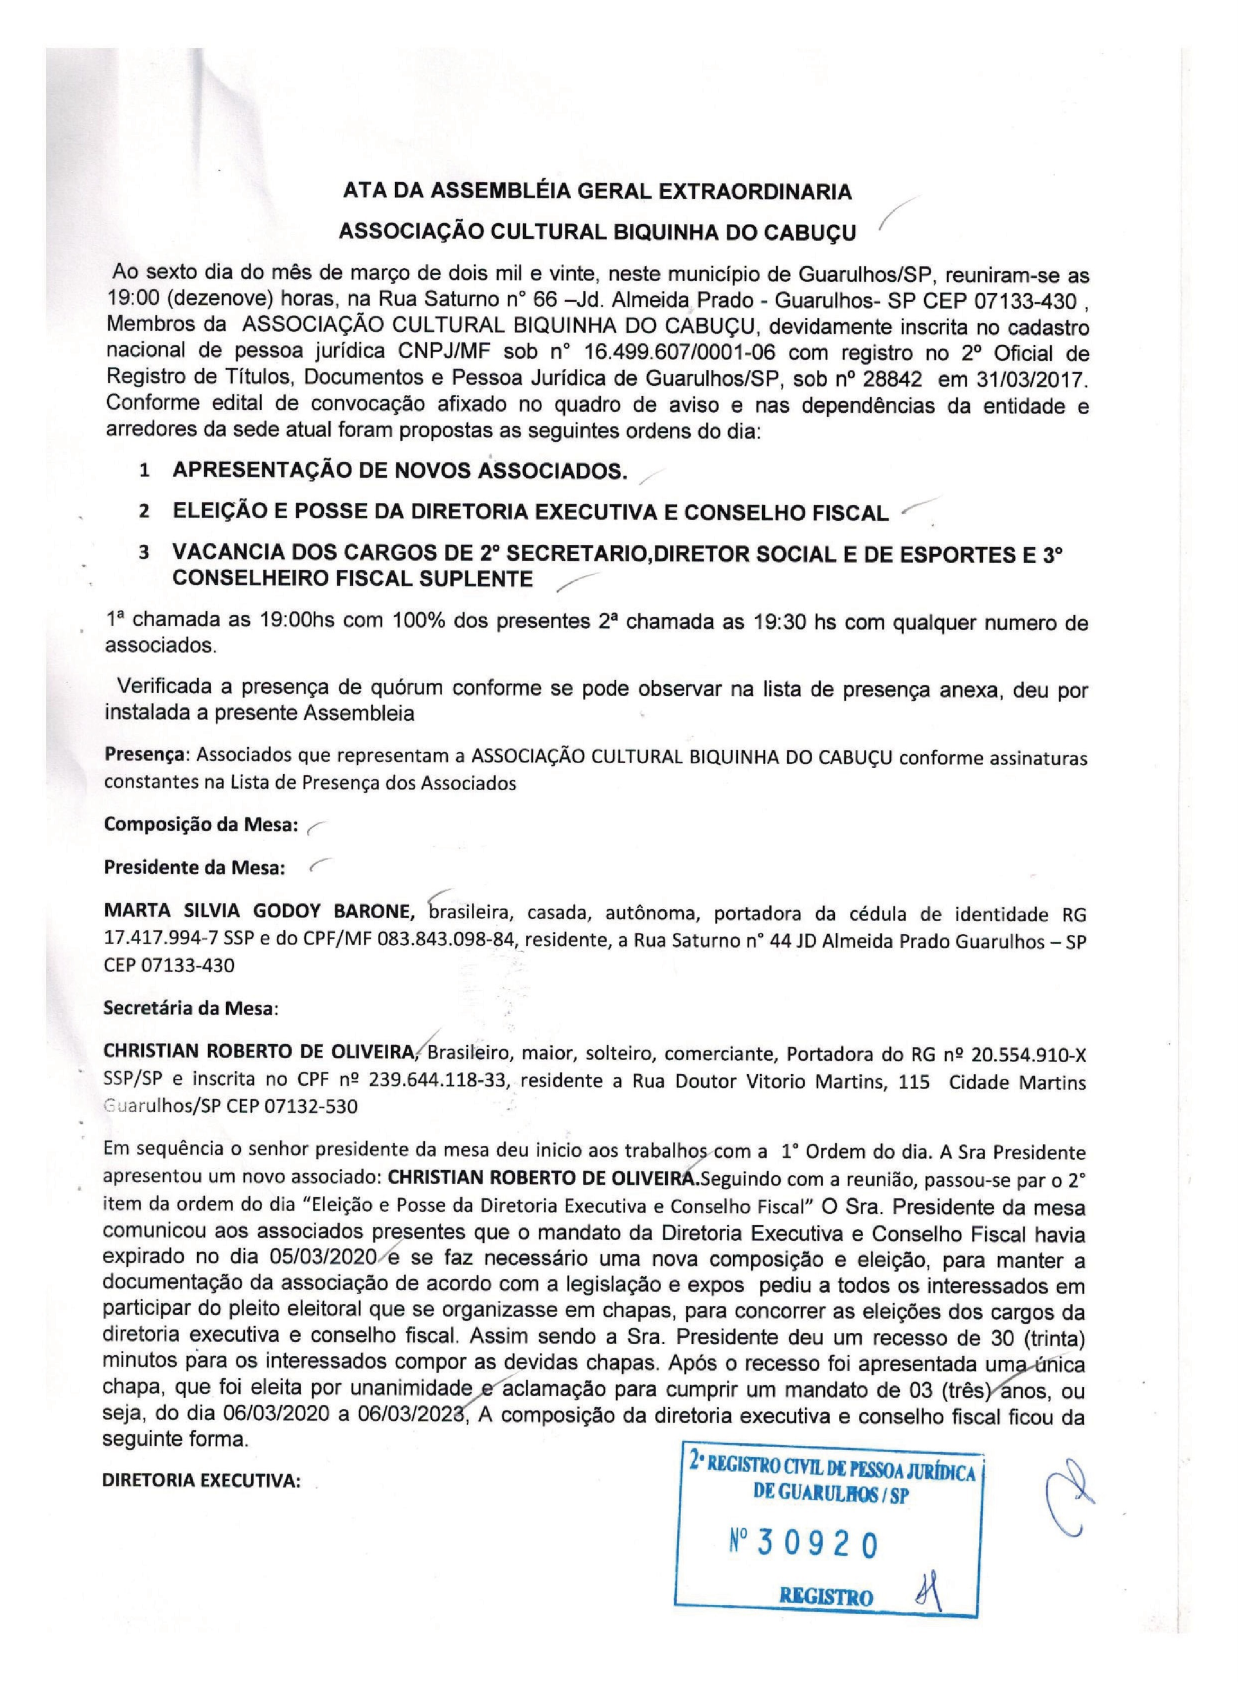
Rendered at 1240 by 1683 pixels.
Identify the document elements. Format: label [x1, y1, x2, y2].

text_box [0, 0, 1238, 1681]
